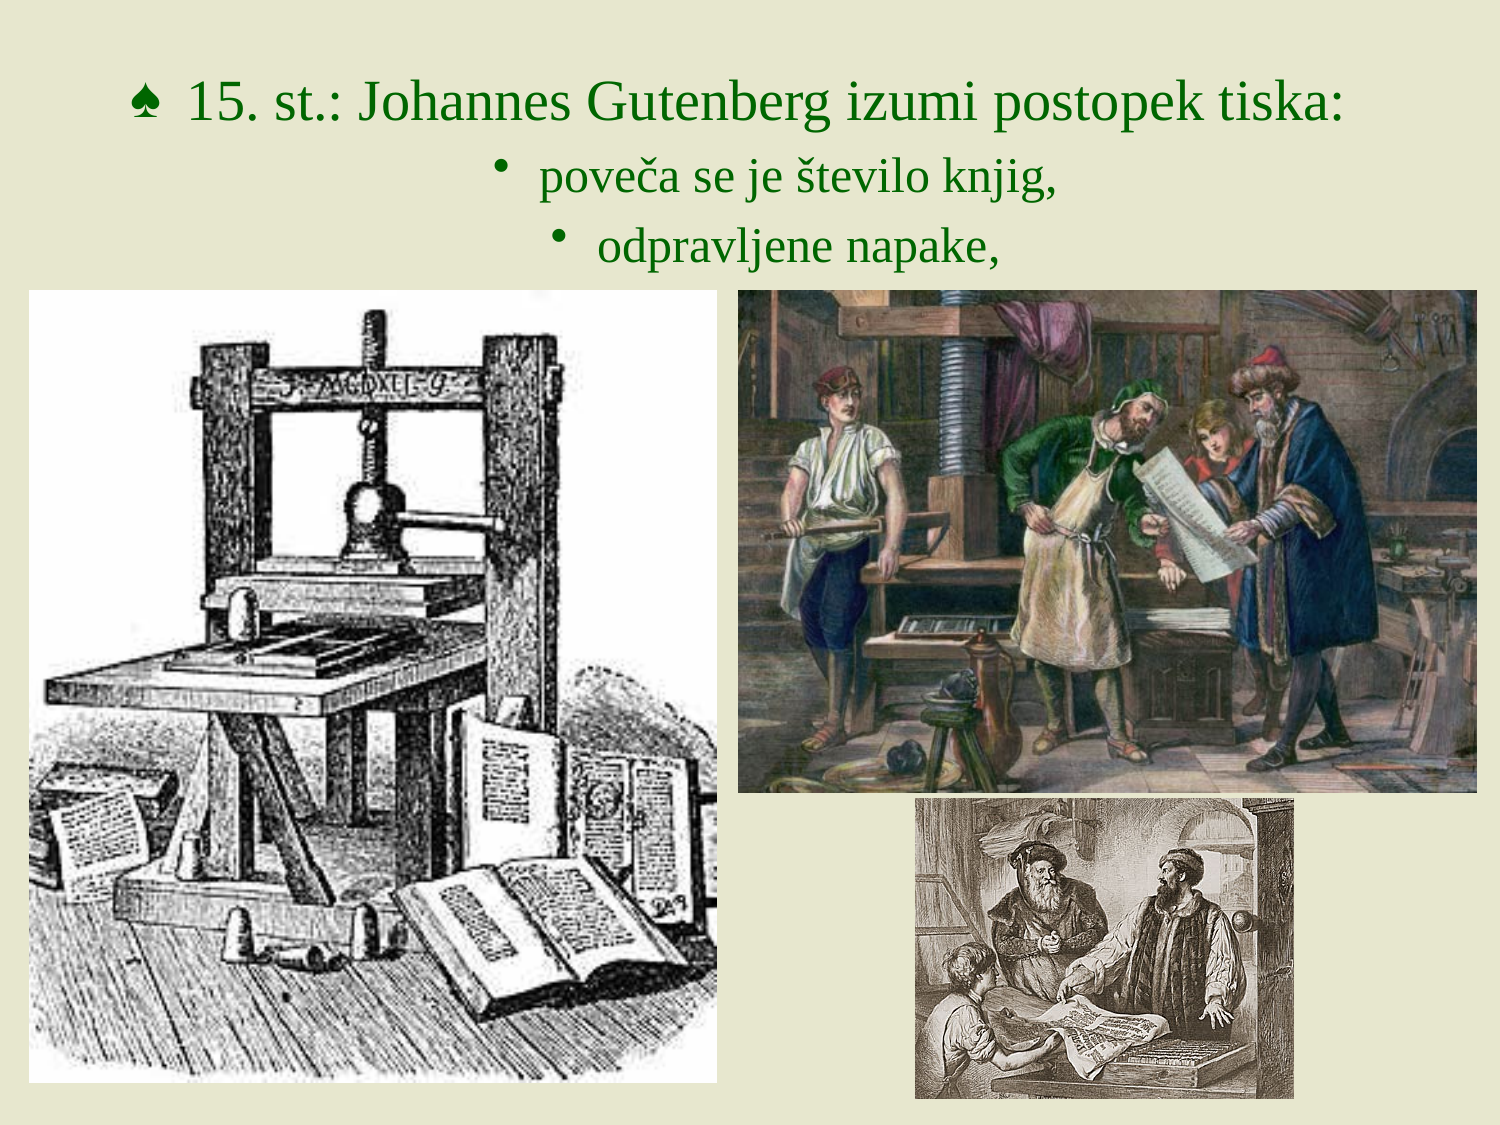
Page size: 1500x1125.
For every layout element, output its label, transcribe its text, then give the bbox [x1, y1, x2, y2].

list 15. st.: Johannes Gutenberg izumi postopek tiska: poveča se je število knjig, odpravljene napake, [53, 54, 1424, 291]
picture [0, 0, 1500, 1125]
